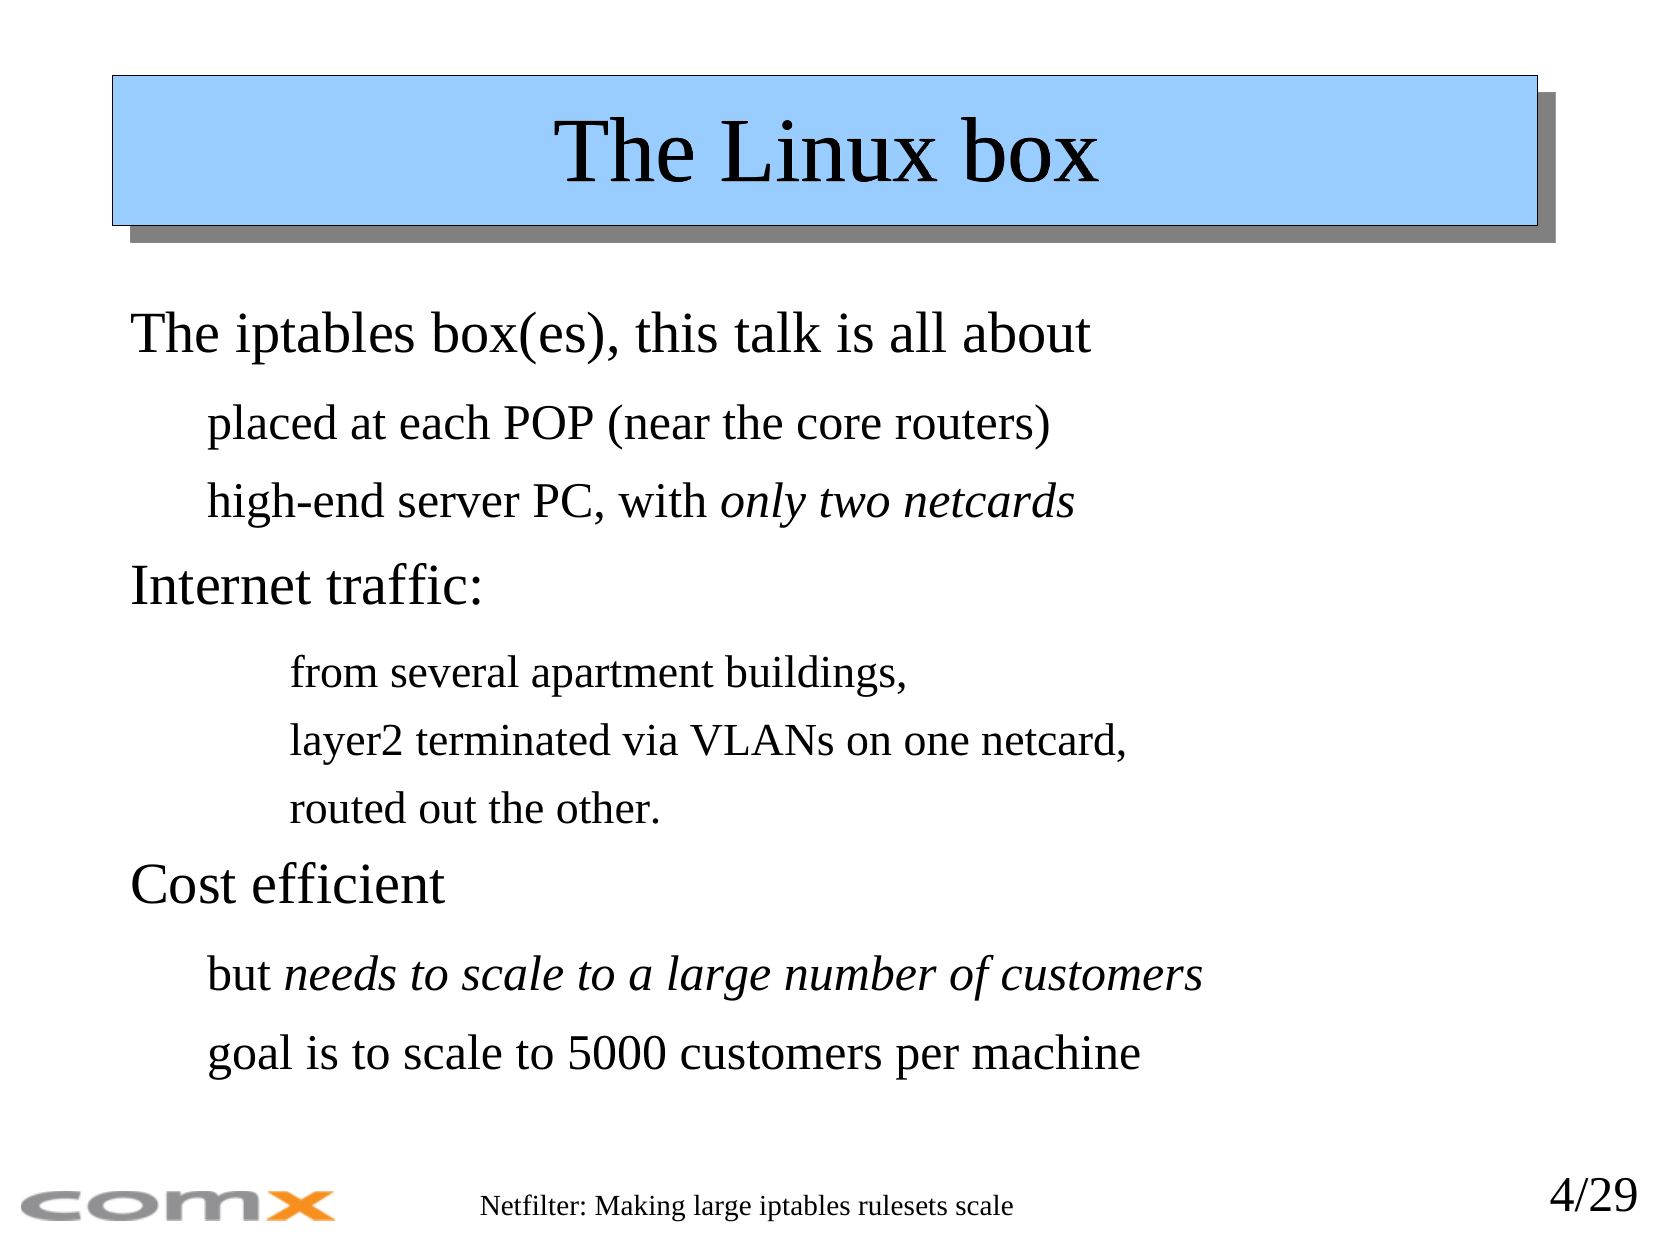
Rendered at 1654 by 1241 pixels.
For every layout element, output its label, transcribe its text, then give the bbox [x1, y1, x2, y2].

title The Linux box [116, 90, 1538, 211]
list The iptables box(es), this talk is all about placed at each POP (near the core routers) high-end server PC, with only two netcards Internet traffic: from several apartment buildings, layer2 terminated via VLANs on one netcard, routed out the other. Cost efficient but needs to scale to a large number of customers goal is to scale to 5000 customers per machine [112, 300, 1538, 1110]
picture [21, 1191, 335, 1221]
